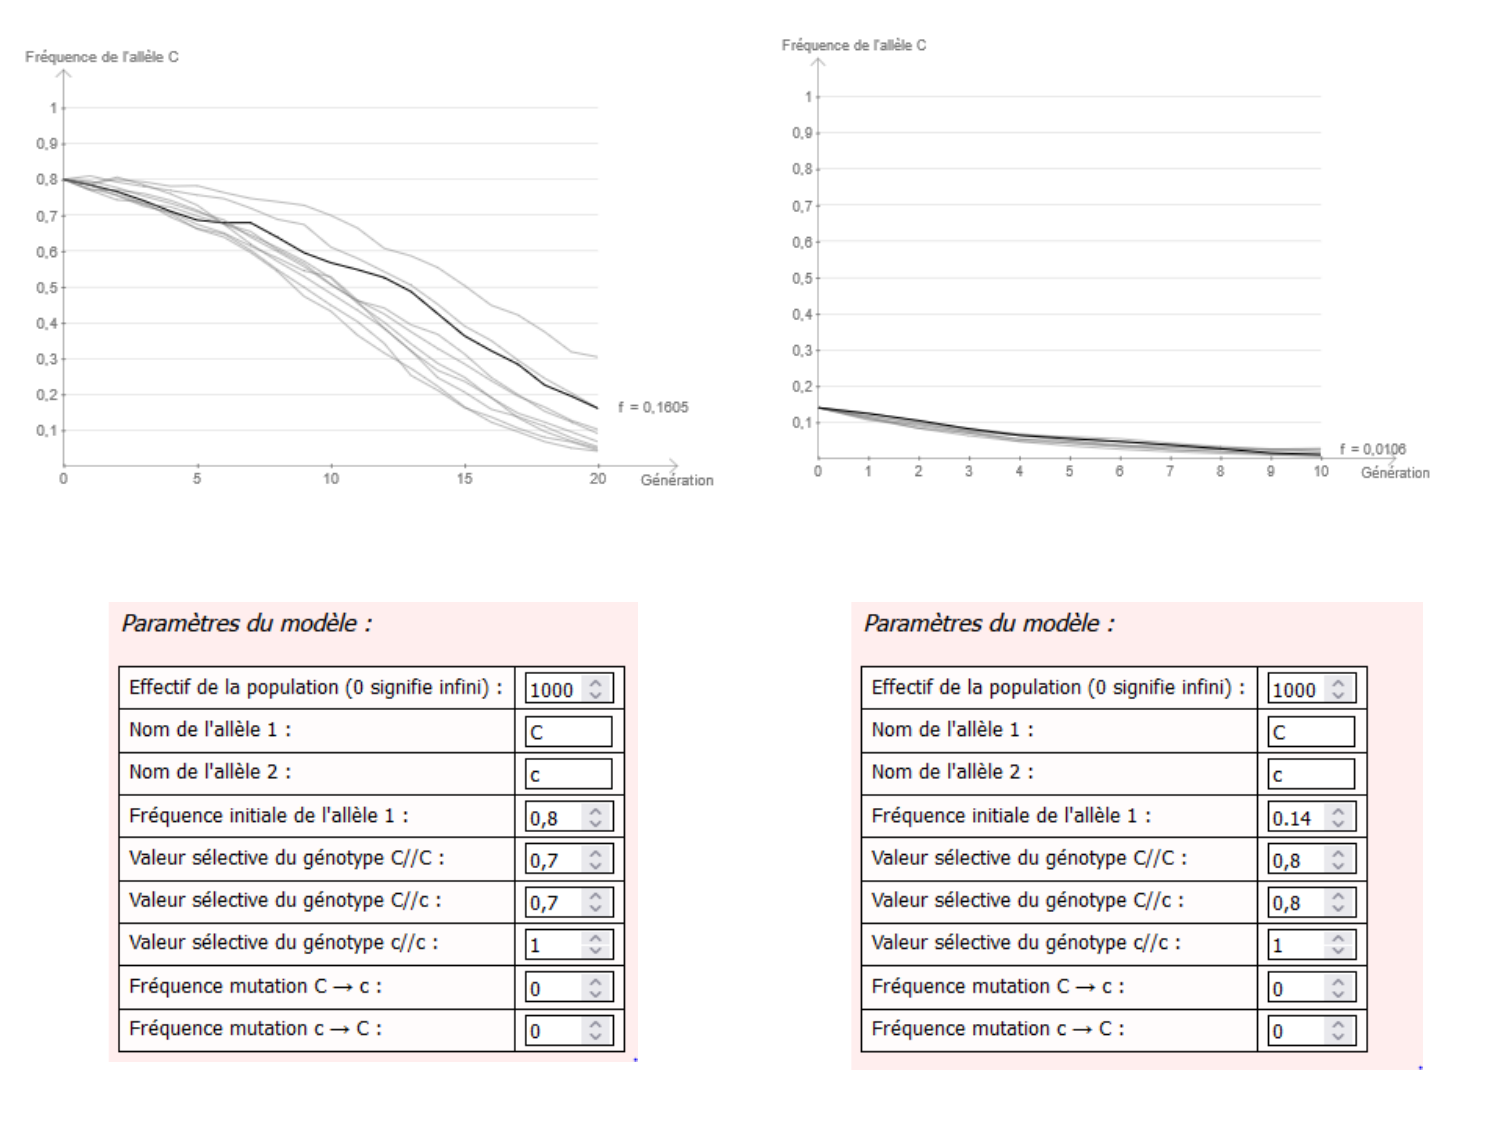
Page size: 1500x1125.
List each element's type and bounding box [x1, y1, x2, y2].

picture [11, 24, 1465, 498]
picture [850, 602, 1423, 1070]
picture [106, 602, 638, 1062]
